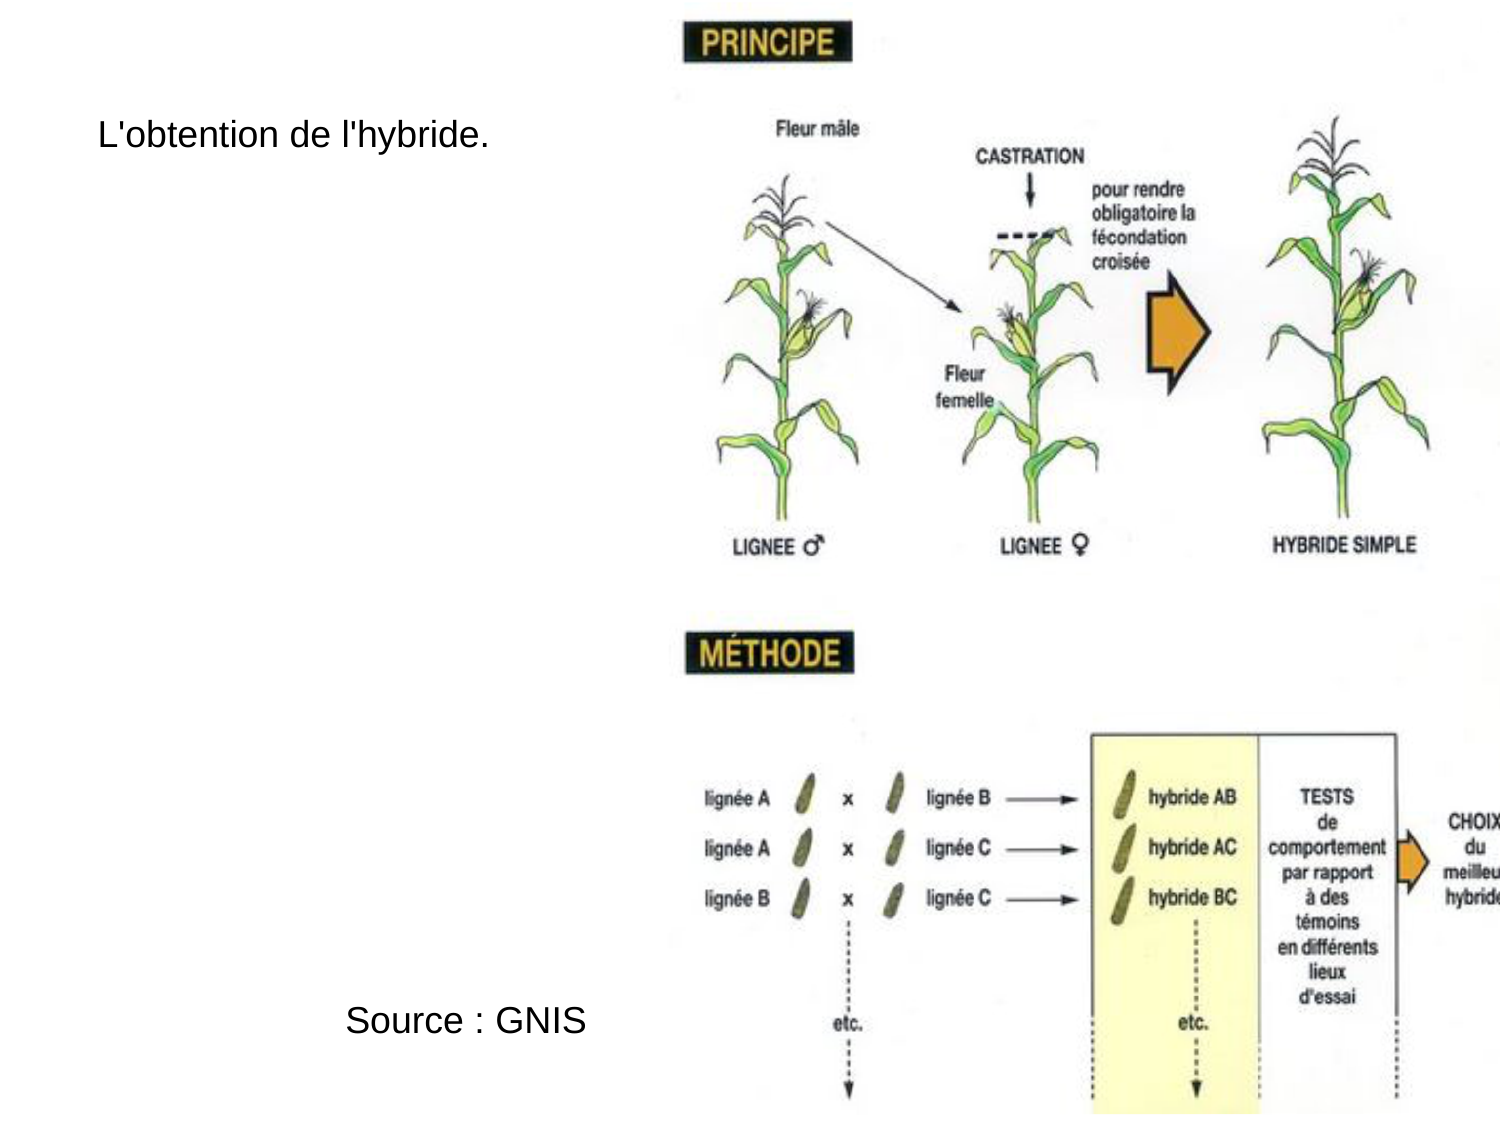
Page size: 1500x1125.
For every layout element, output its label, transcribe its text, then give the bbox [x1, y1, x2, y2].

text_box L'obtention de l'hybride. [82, 106, 505, 164]
text_box Source : GNIS [330, 992, 686, 1049]
picture [649, 0, 1500, 1115]
